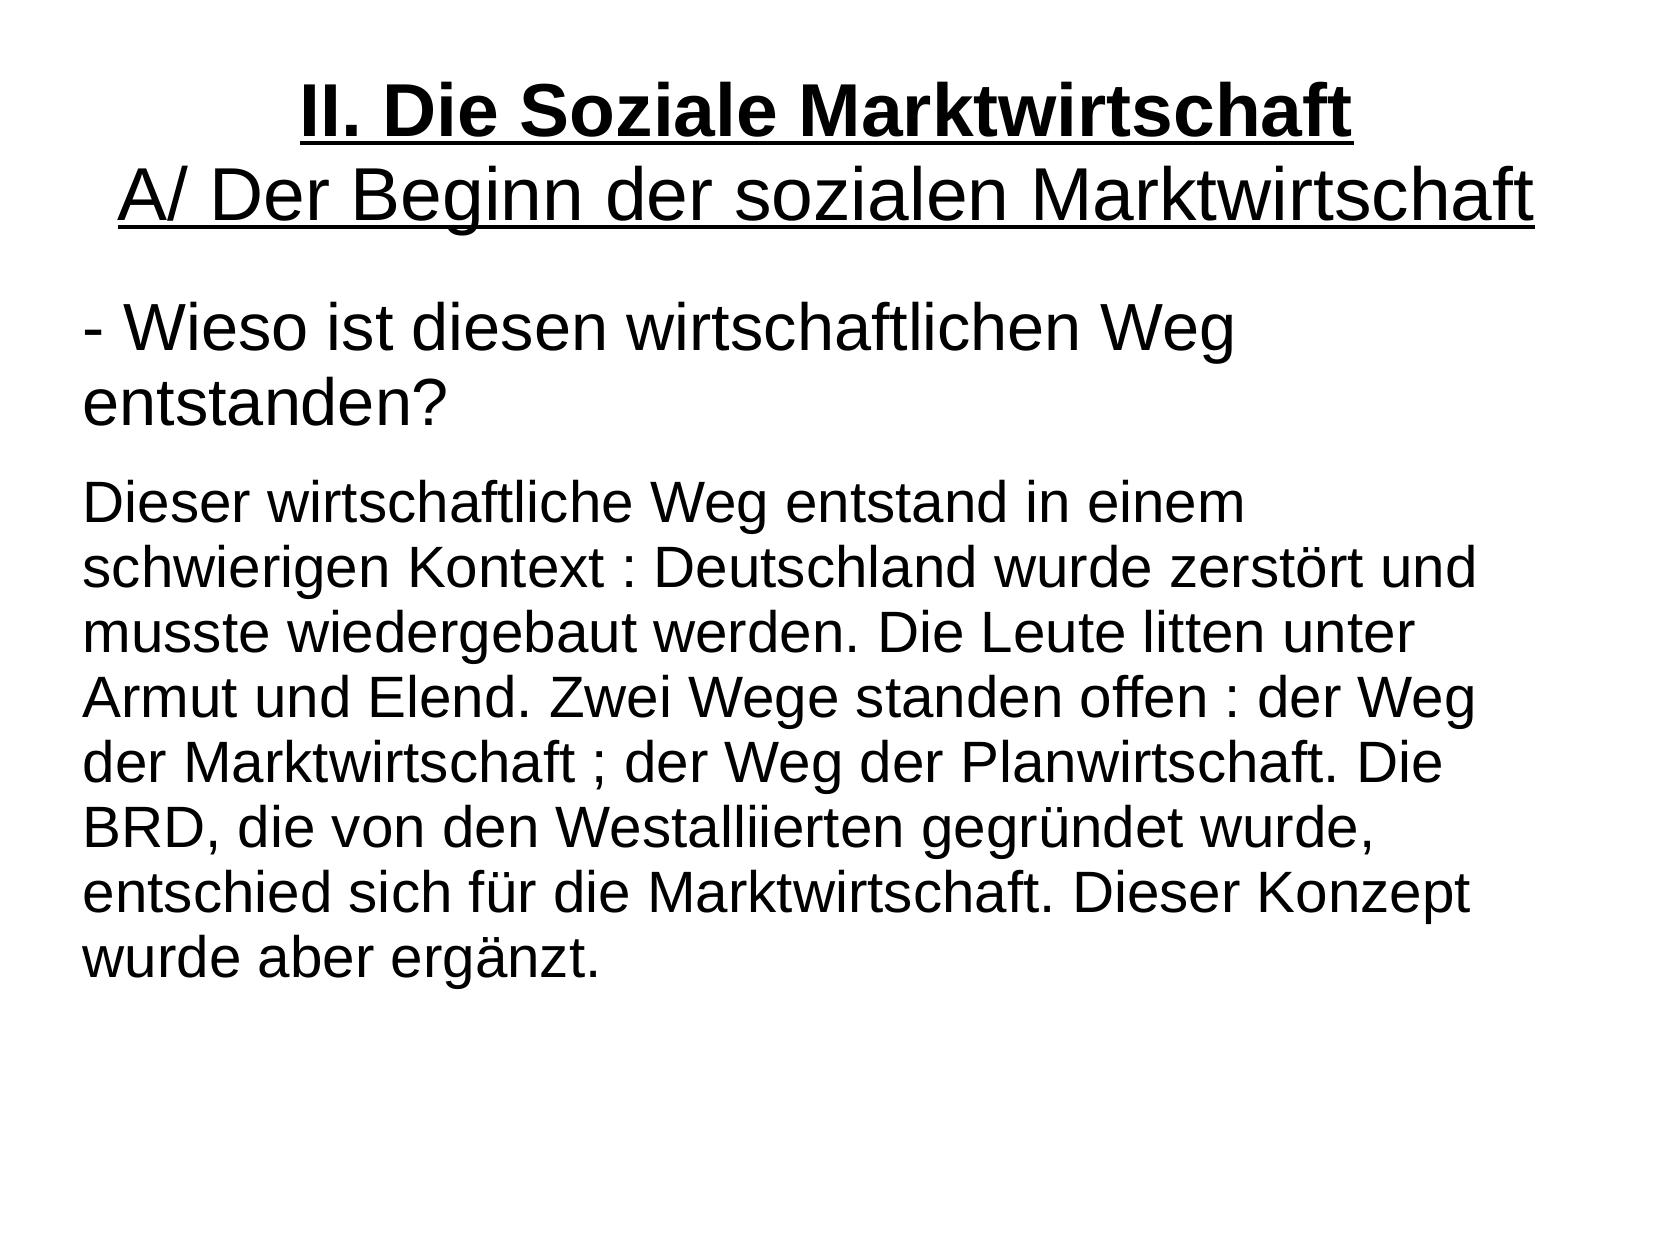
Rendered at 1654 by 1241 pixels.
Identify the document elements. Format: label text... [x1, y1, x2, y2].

list - Wieso ist diesen wirtschaftlichen Weg entstanden? Dieser wirtschaftliche Weg entstand in einem schwierigen Kontext : Deutschland wurde zerstört und musste wiedergebaut werden. Die Leute litten unter Armut und Elend. Zwei Wege standen offen : der Weg der Marktwirtschaft ; der Weg der Planwirtschaft. Die BRD, die von den Westalliierten gegründet wurde, entschied sich für die Marktwirtschaft. Dieser Konzept wurde aber ergänzt. [82, 290, 1571, 1109]
title II. Die Soziale Marktwirtschaft A/ Der Beginn der sozialen Marktwirtschaft [82, 49, 1571, 257]
